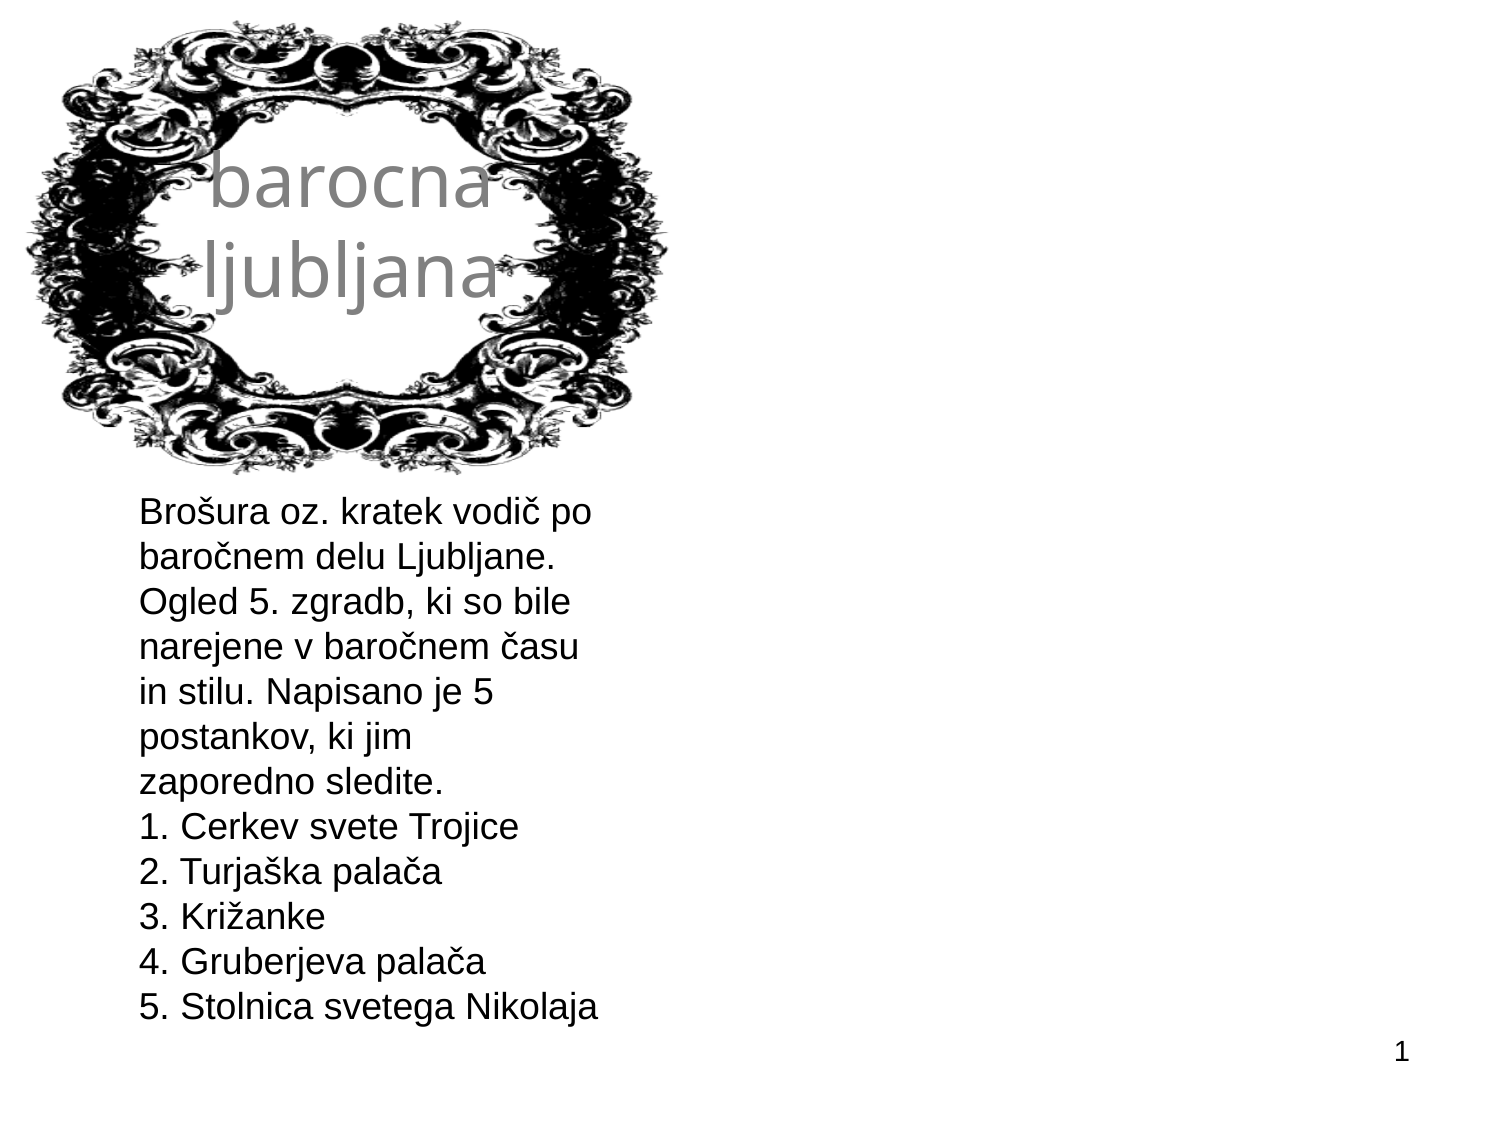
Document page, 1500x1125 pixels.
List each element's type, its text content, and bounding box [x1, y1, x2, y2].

text_box barocna ljubljana [183, 125, 520, 331]
slide_number <number> [1074, 1024, 1425, 1103]
picture [0, 0, 691, 503]
text_box Brošura oz. kratek vodič po baročnem delu Ljubljane. Ogled 5. zgradb, ki so bile narejene v baročnem času in stilu. Napisano je 5 postankov, ki jim zaporedno sledite. 1. Cerkev svete Trojice 2. Turjaška palača 3. Križanke 4. Gruberjeva palača 5. Stolnica svetega Nikolaja [123, 479, 614, 1035]
